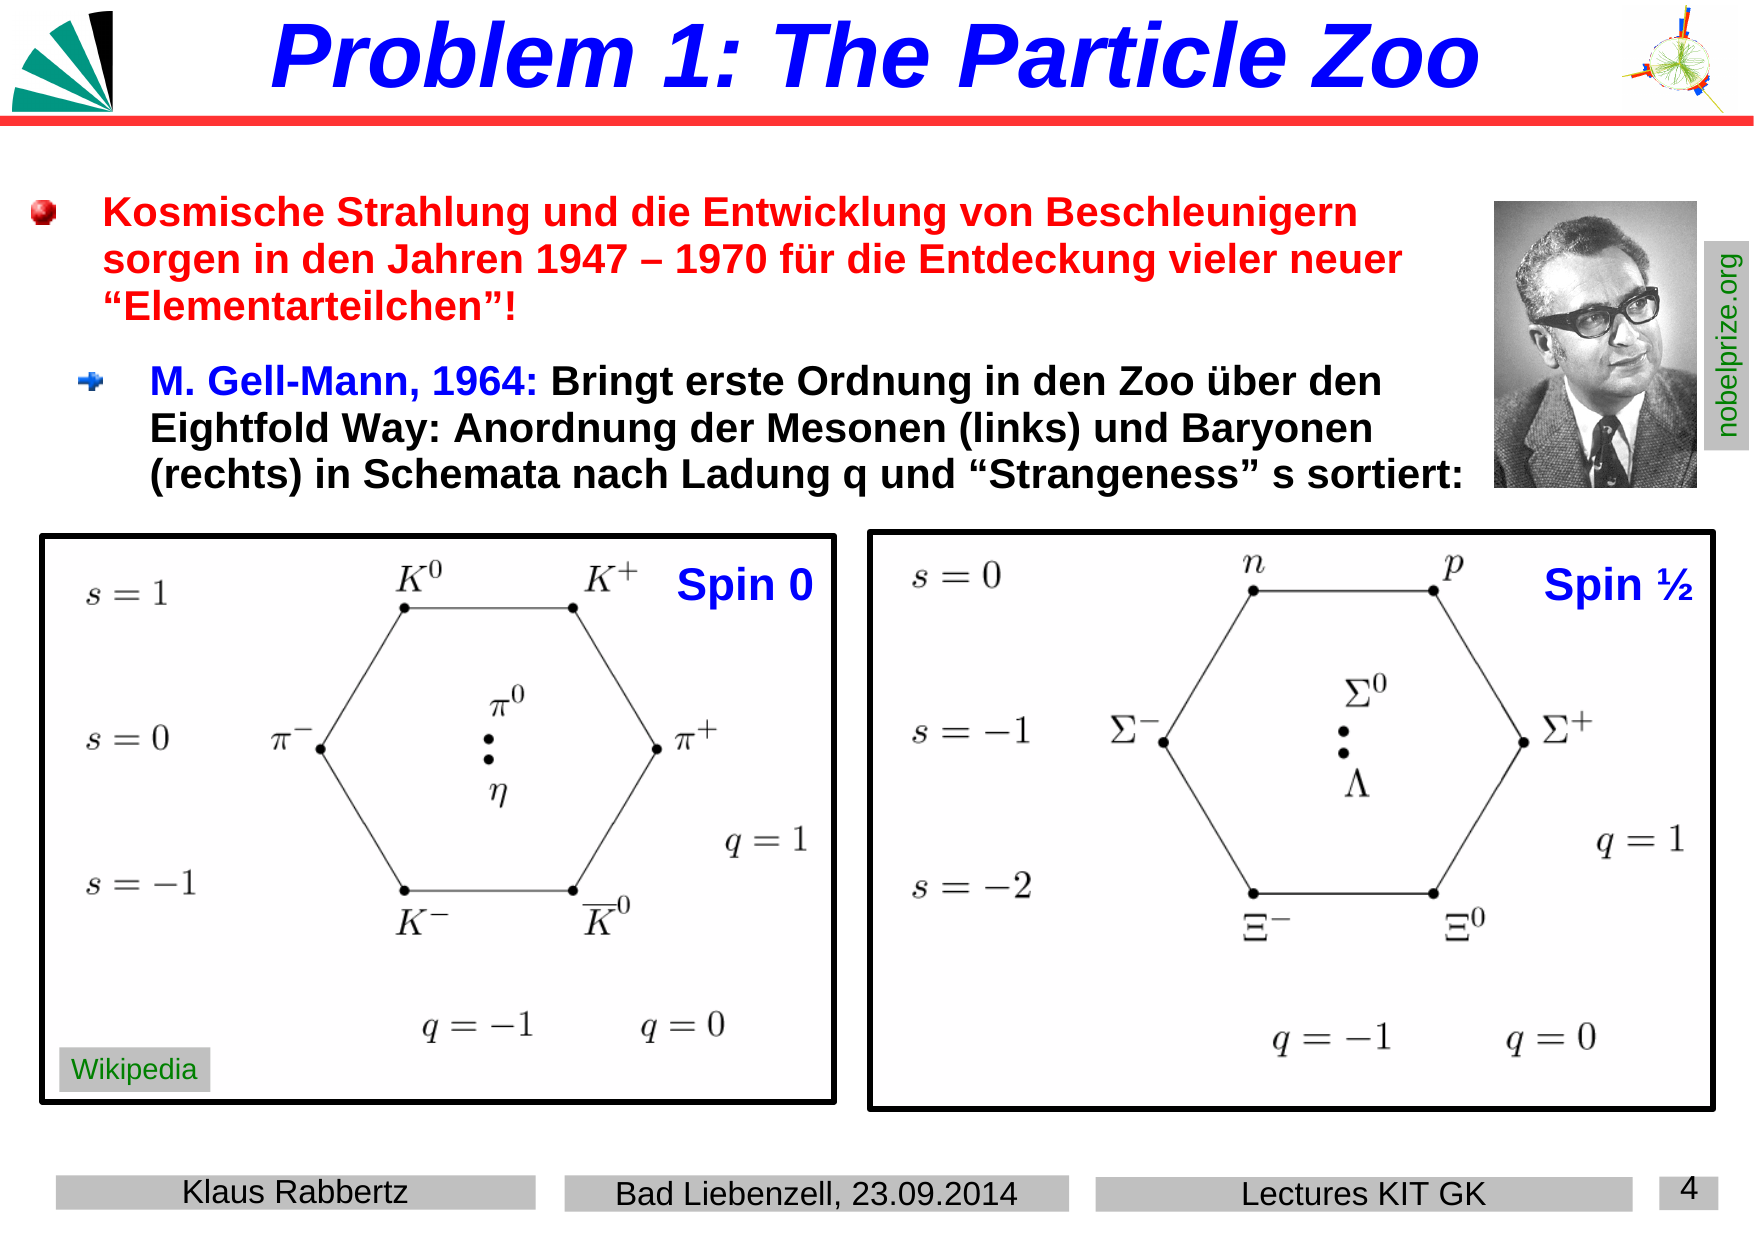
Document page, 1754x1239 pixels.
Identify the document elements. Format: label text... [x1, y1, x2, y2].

picture [45, 538, 832, 1099]
picture [12, 11, 113, 113]
picture [1494, 201, 1697, 488]
title Problem 1: The Particle Zoo [153, 0, 1600, 113]
text_box Spin ½ [1532, 553, 1707, 617]
text_box Spin 0 [664, 552, 827, 616]
text_box Wikipedia [59, 1047, 211, 1092]
text_box nobelprize.org [1704, 241, 1749, 451]
picture [872, 534, 1711, 1107]
list Kosmische Strahlung und die Entwicklung von Beschleunigern sorgen in den Jahren 1947 – 1970 für die Entdeckung vieler neuer “Elementarteilchen”! M. Gell-Mann, 1964: Bringt erste Ordnung in den Zoo über den Eightfold Way: Anordnung der Mesonen (links) und Baryonen (rechts) in Schemata nach Ladung q und “Strangeness” s sortiert: [19, 189, 1502, 501]
picture [1622, 5, 1738, 113]
